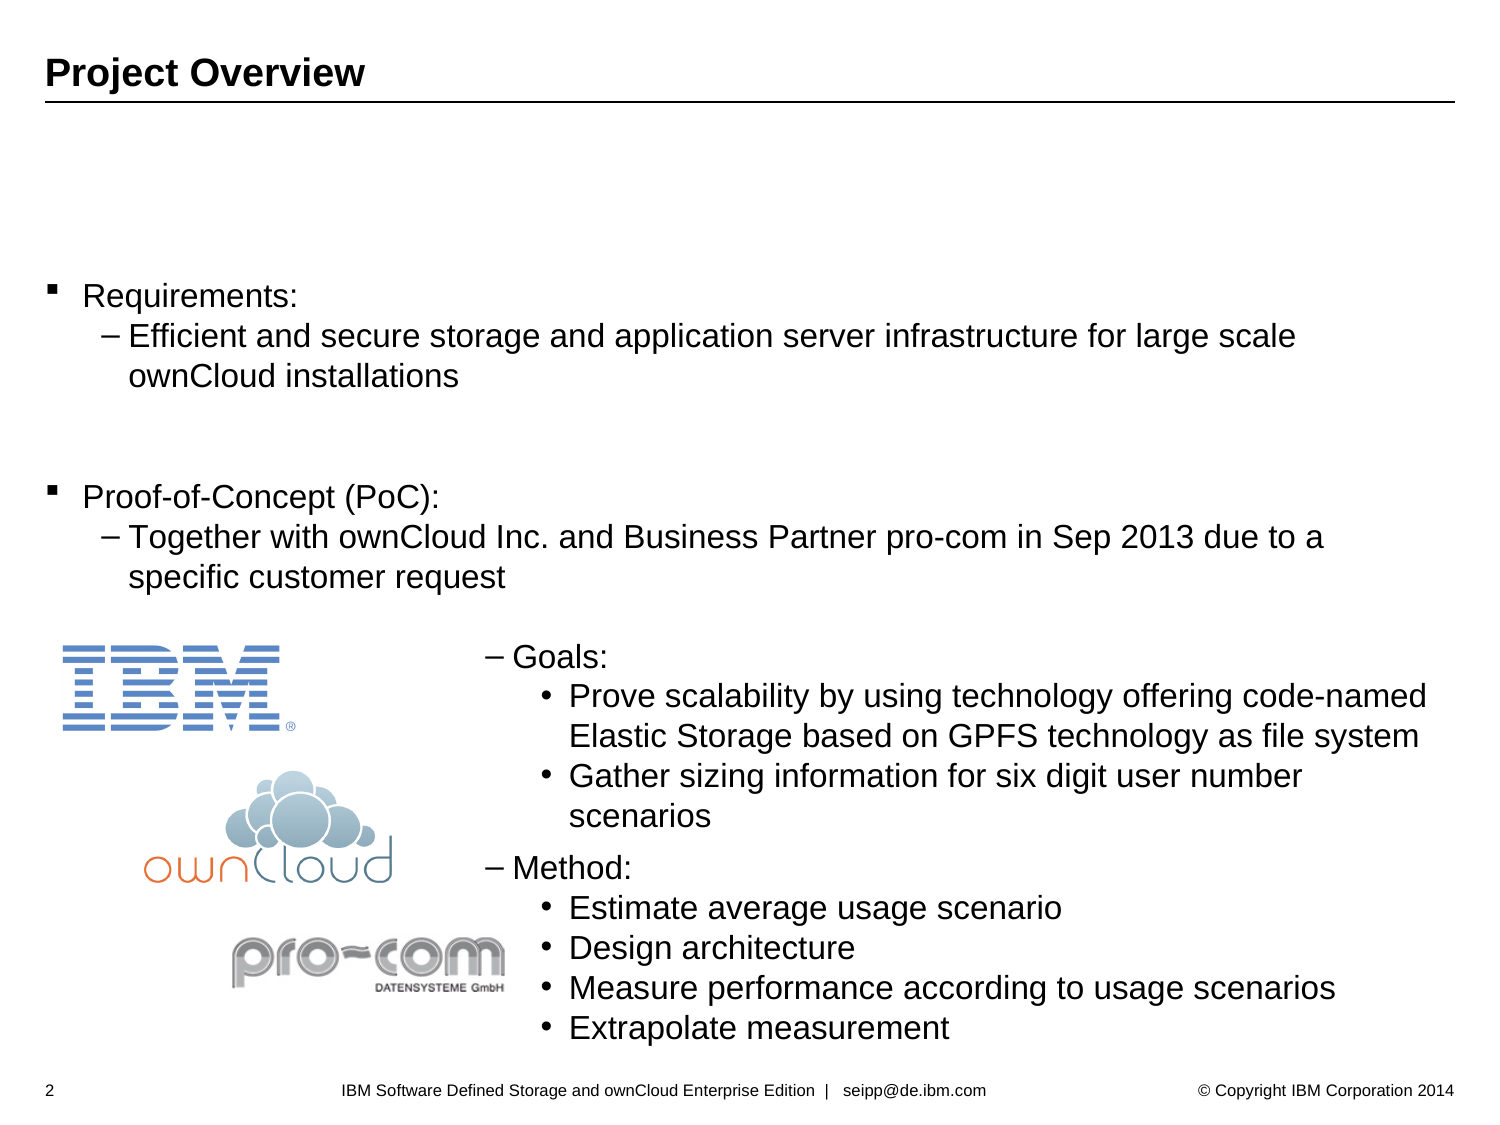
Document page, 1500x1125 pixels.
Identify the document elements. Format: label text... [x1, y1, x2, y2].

list Requirements: Efficient and secure storage and application server infrastructure for large scale ownCloud installations Proof-of-Concept (PoC): Together with ownCloud Inc. and Business Partner pro-com in Sep 2013 due to a specific customer request Goals: Prove scalability by using technology offering code-named Elastic Storage based on GPFS technology as file system Gather sizing information for six digit user number scenarios Method: Estimate average usage scenario Design architecture Measure performance according to usage scenarios Extrapolate measurement [30, 266, 1456, 1054]
title Project Overview [29, 44, 1455, 99]
picture [221, 898, 507, 1026]
picture [131, 761, 407, 892]
picture [60, 643, 297, 733]
